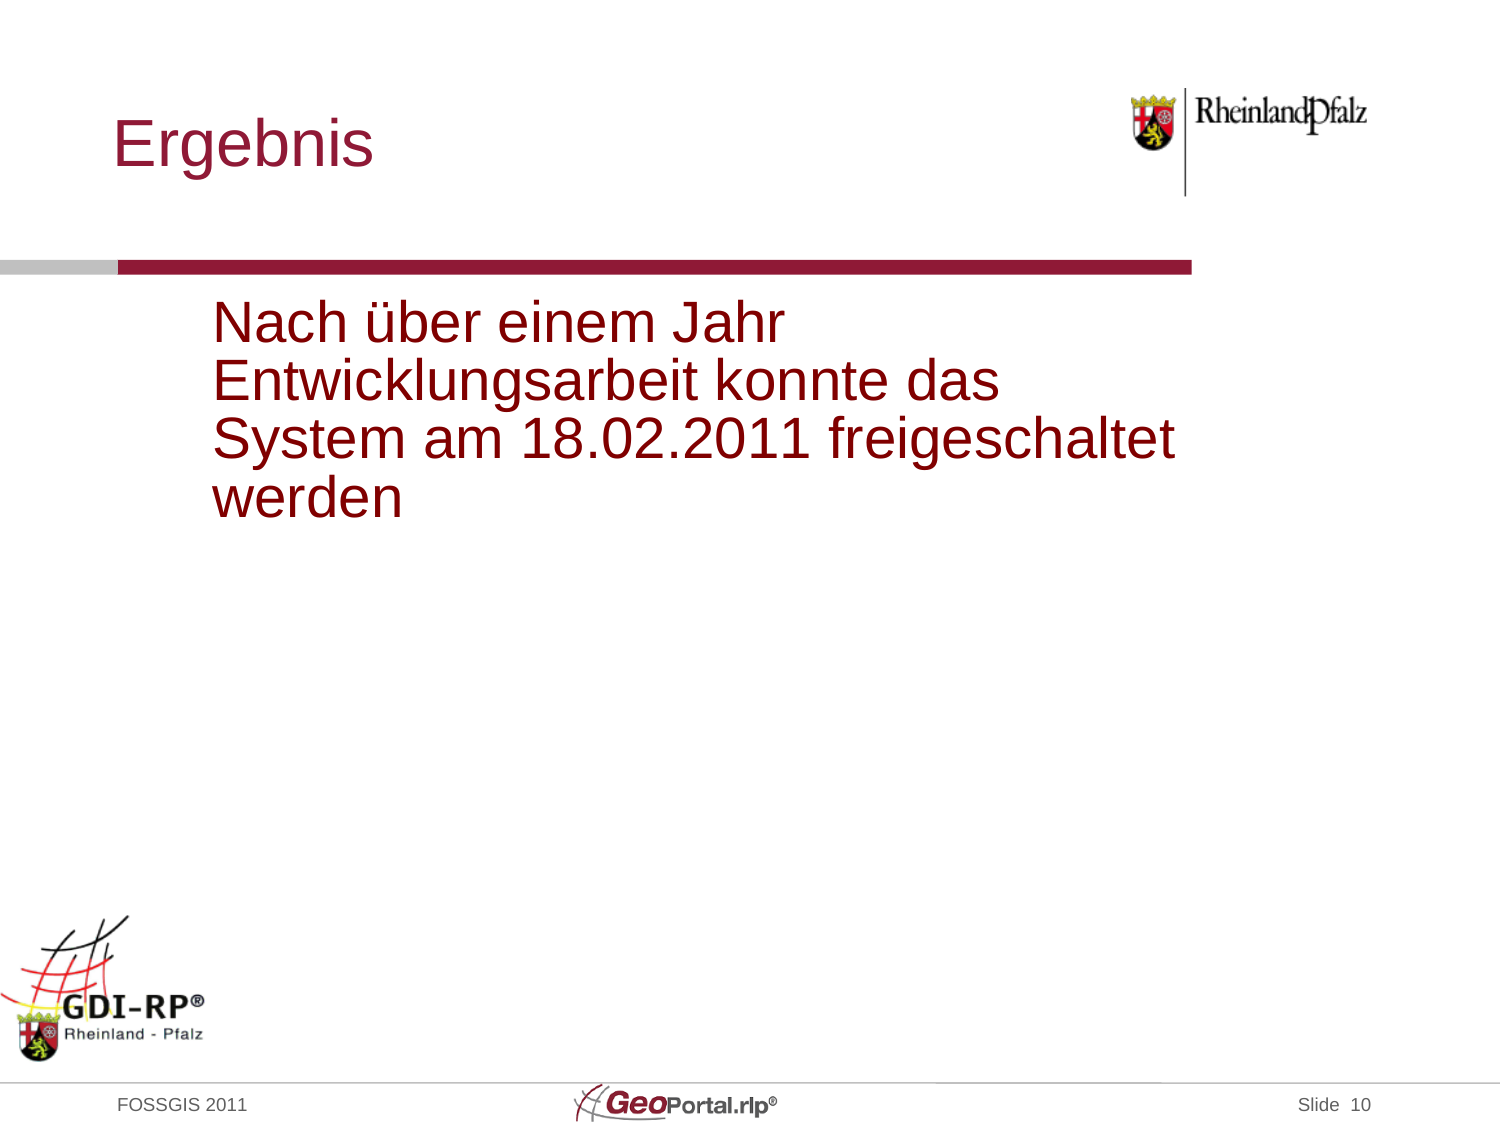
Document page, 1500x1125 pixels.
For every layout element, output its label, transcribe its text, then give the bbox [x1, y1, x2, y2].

picture [1131, 88, 1447, 198]
list Nach über einem Jahr Entwicklungsarbeit konnte das System am 18.02.2011 freigeschaltet werden [212, 295, 1196, 1125]
title Ergebnis [112, 63, 1071, 224]
picture [0, 915, 207, 1063]
